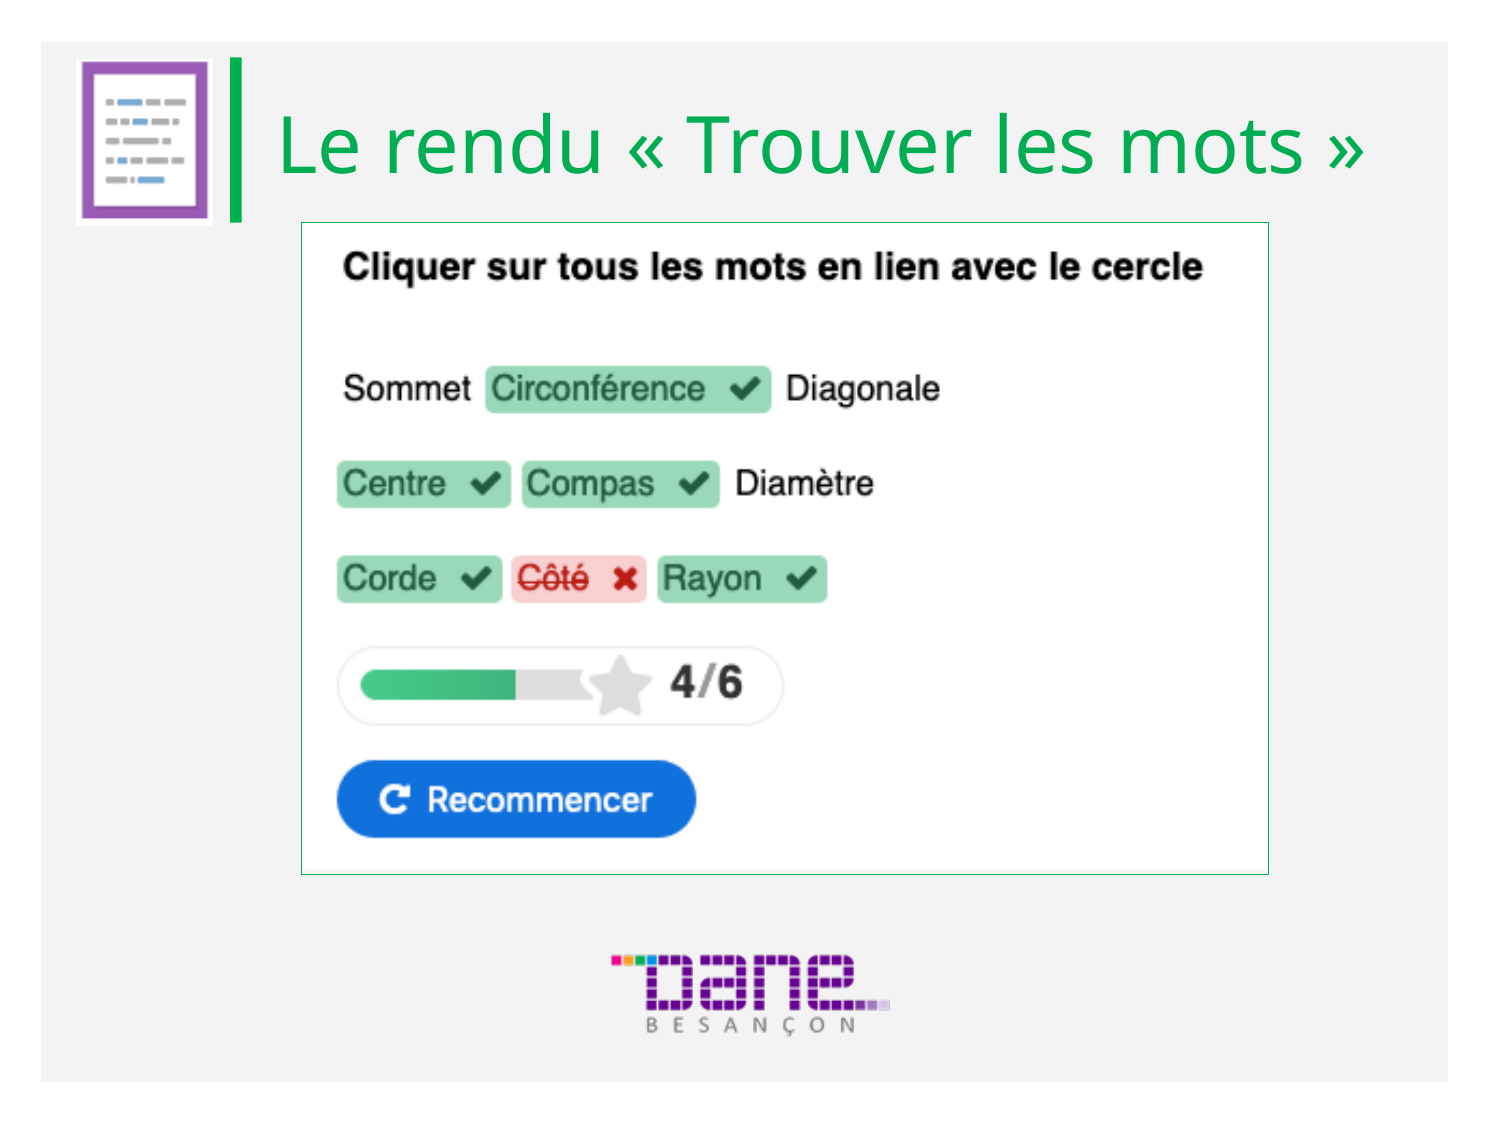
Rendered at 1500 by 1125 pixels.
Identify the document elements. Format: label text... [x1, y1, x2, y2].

text_box Le rendu « Trouver les mots » [261, 87, 1398, 193]
text_box [230, 57, 242, 223]
picture [0, 0, 1500, 1125]
